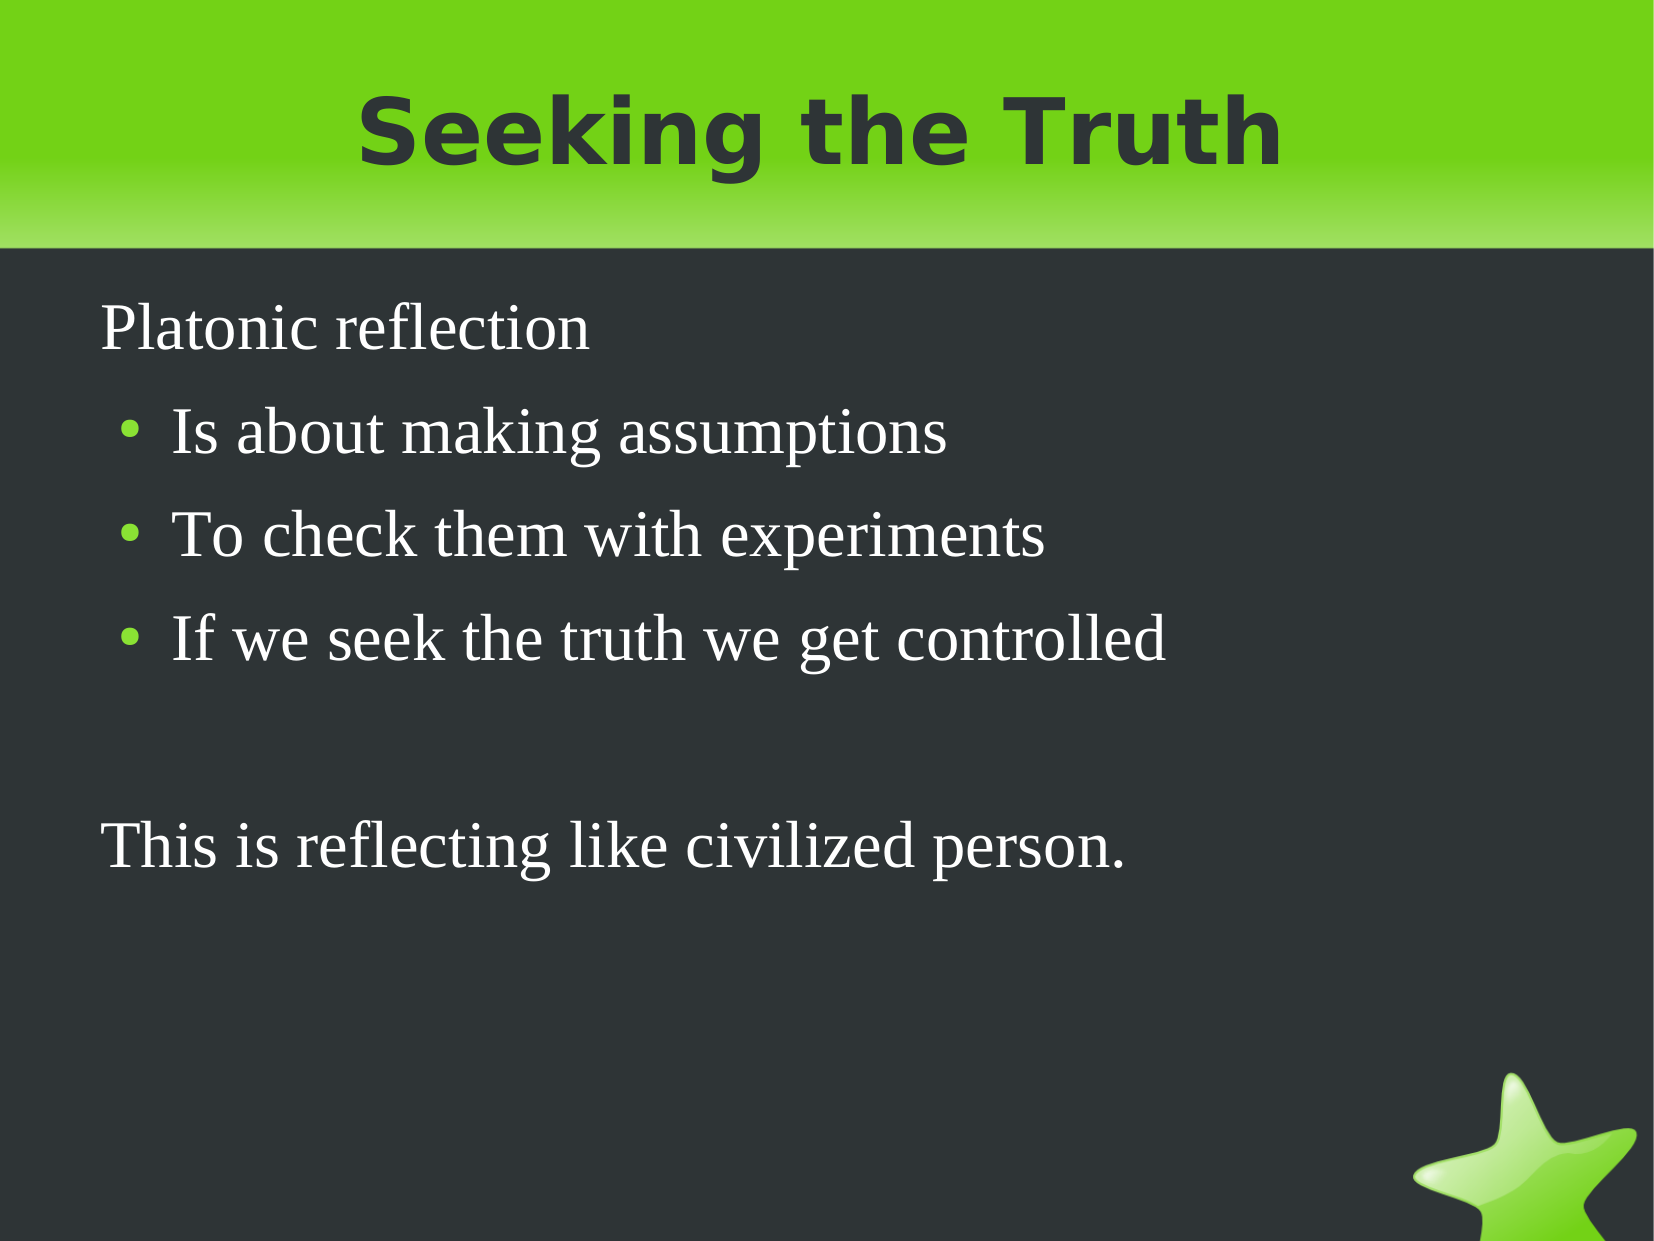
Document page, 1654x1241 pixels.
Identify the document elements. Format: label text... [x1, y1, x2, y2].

title Seeking the Truth [76, 36, 1565, 229]
picture [0, 0, 1654, 1241]
list Platonic reflection Is about making assumptions To check them with experiments If we seek the truth we get controlled This is reflecting like civilized person. [82, 290, 1571, 1094]
